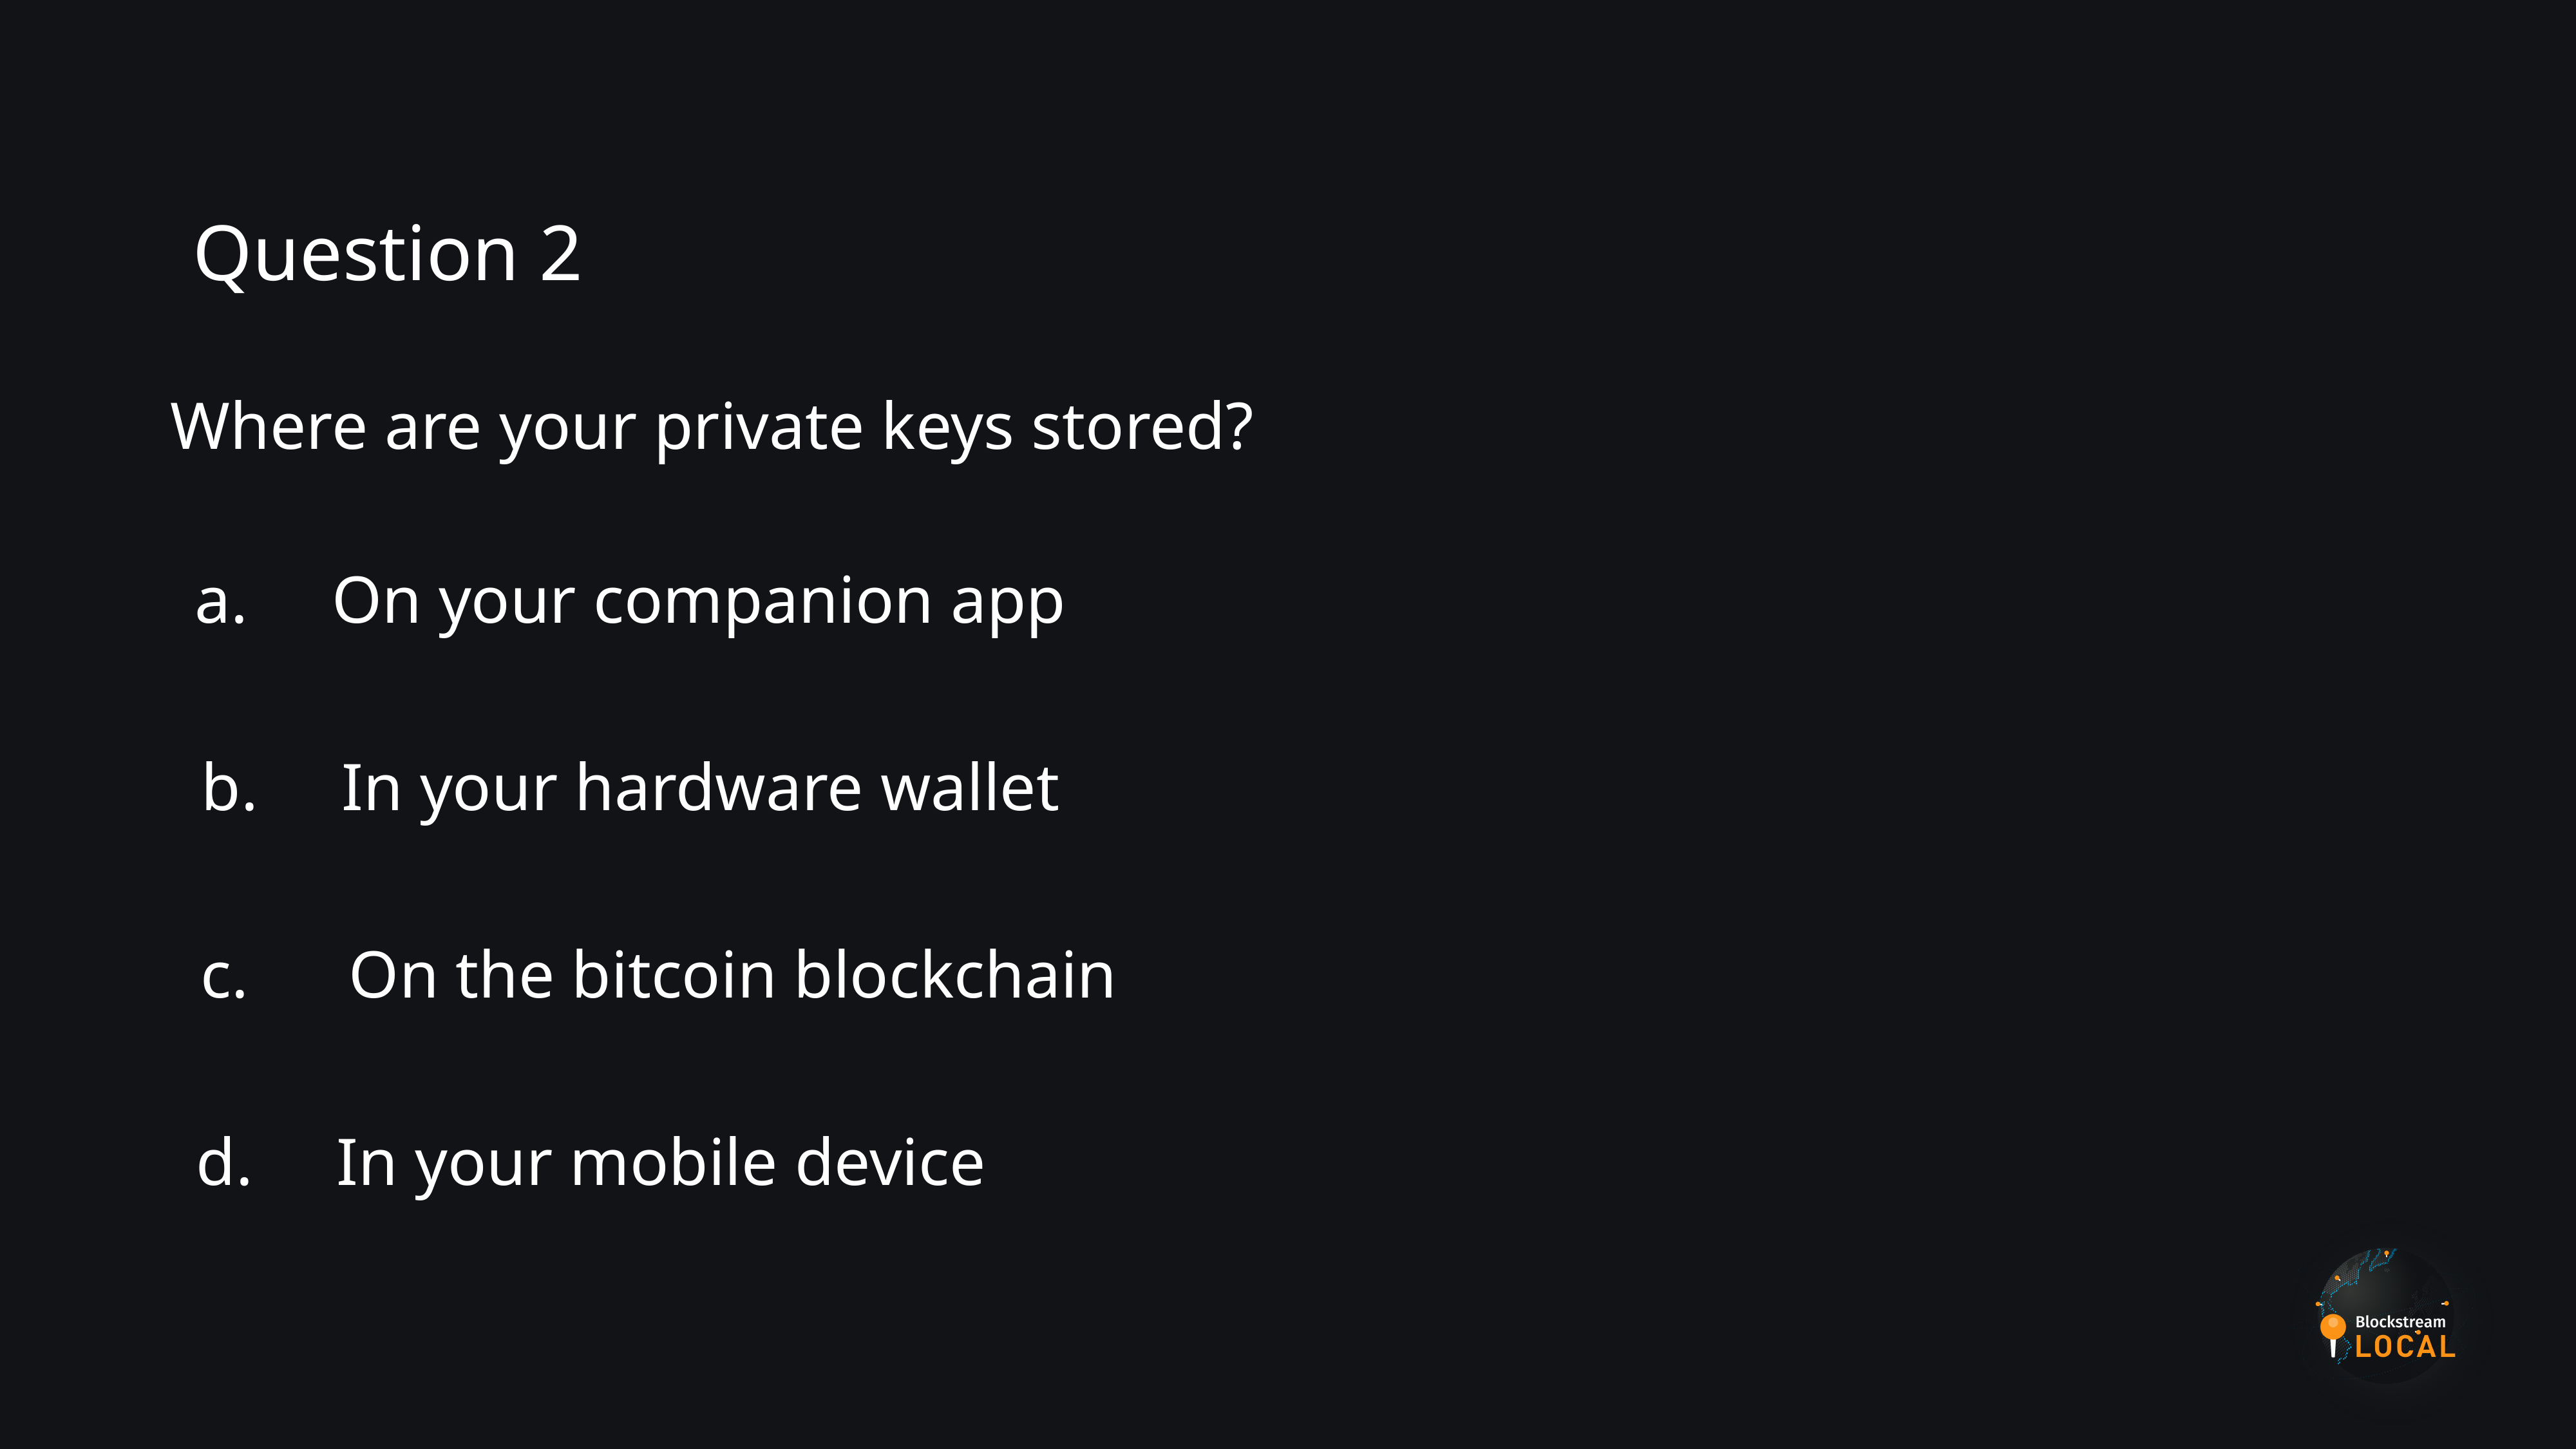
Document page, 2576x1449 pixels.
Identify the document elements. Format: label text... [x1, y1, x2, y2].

text_box c. On the bitcoin blockchain [0, 918, 1401, 1043]
list Question 2 [180, 188, 1688, 314]
picture [2253, 1180, 2523, 1449]
text_box b. In your hardware wallet [0, 730, 1372, 856]
text_box d. In your mobile device [0, 1106, 1332, 1231]
text_box Where are your private keys stored? [0, 369, 1454, 495]
text_box a. On your companion app [0, 543, 1372, 668]
